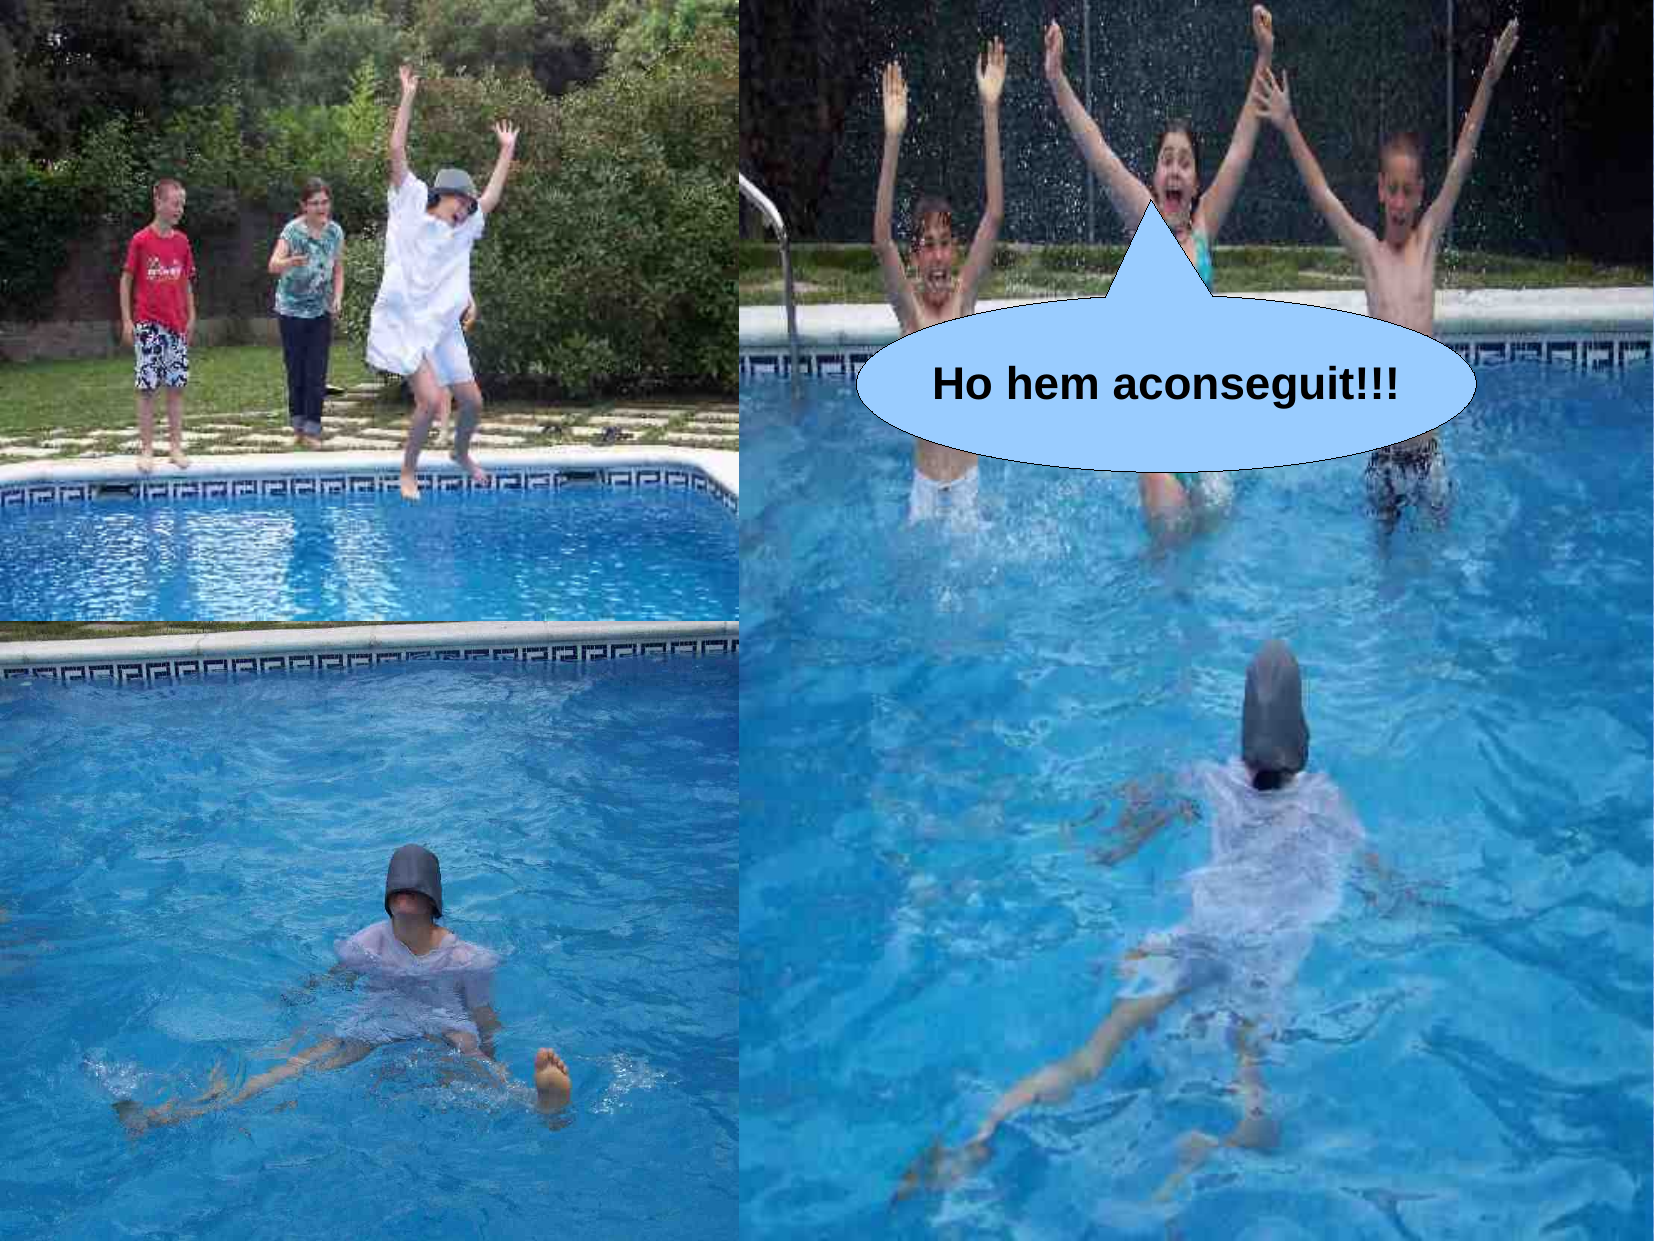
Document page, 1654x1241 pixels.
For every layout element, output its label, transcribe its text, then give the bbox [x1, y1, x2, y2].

text_box Ho hem aconseguit!!! [856, 199, 1477, 473]
picture [0, 0, 1654, 1241]
